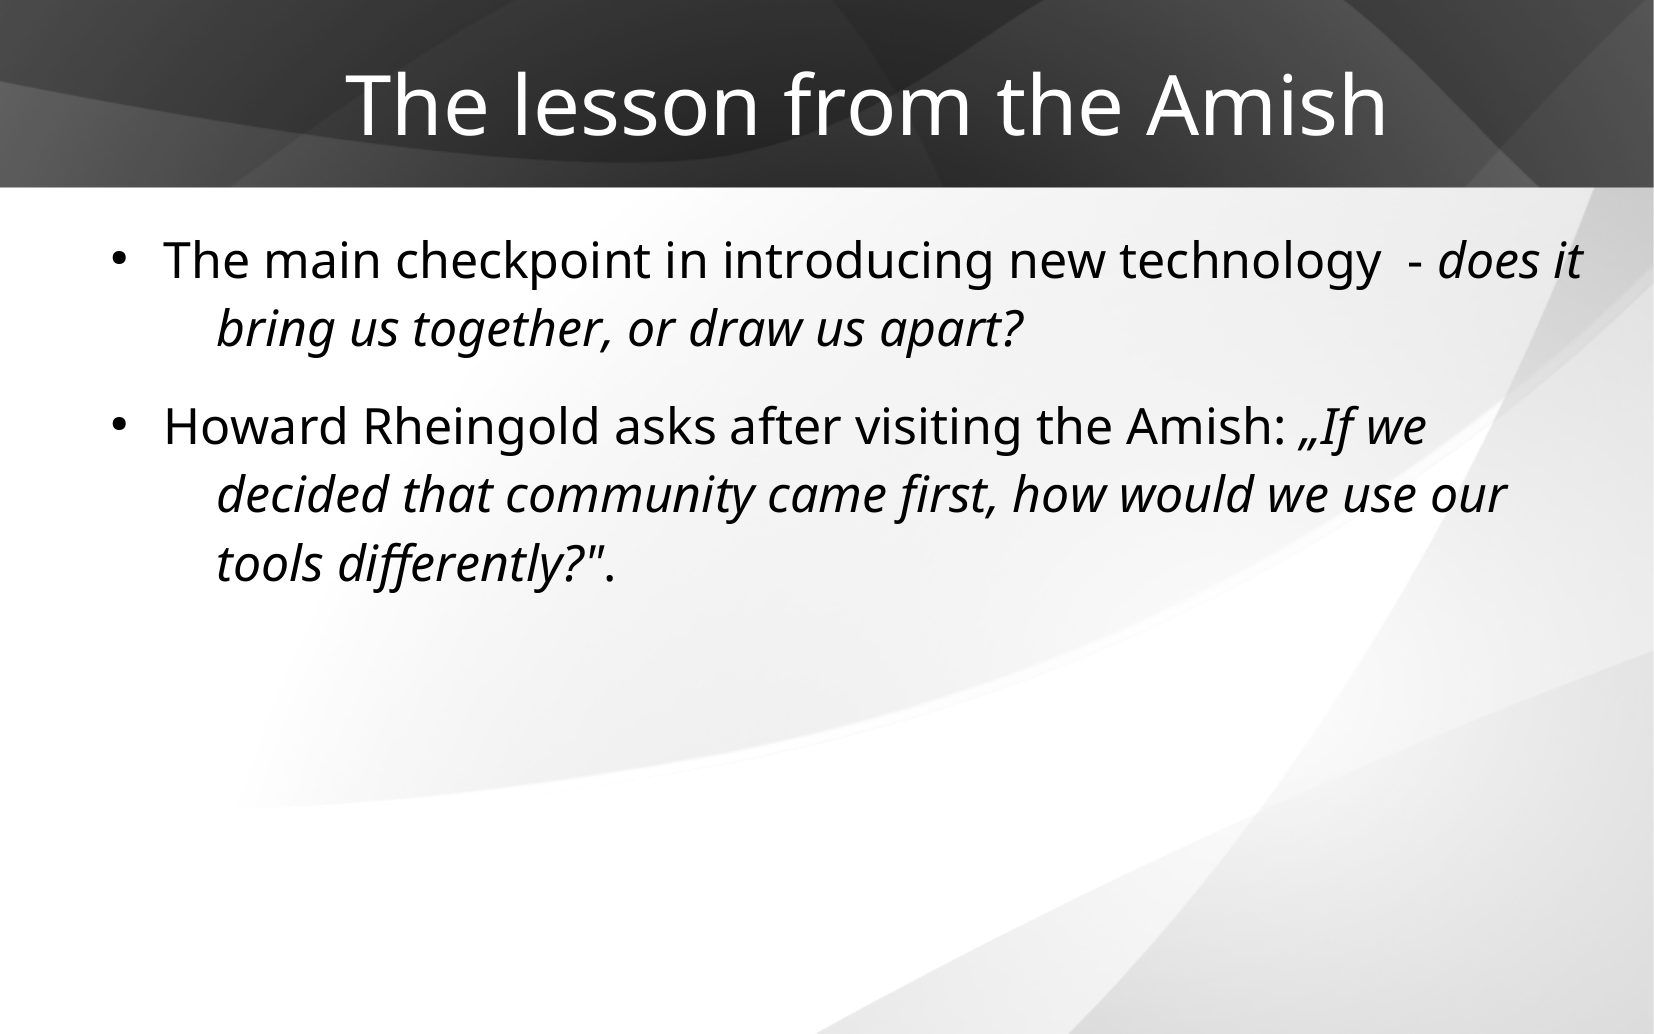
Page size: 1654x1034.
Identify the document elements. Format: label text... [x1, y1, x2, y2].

title The lesson from the Amish [124, 0, 1613, 208]
list The main checkpoint in introducing new technology - does it bring us together, or draw us apart? Howard Rheingold asks after visiting the Amish: „If we decided that community came first, how would we use our tools differently?". [75, 225, 1613, 1013]
picture [0, 0, 1654, 1034]
